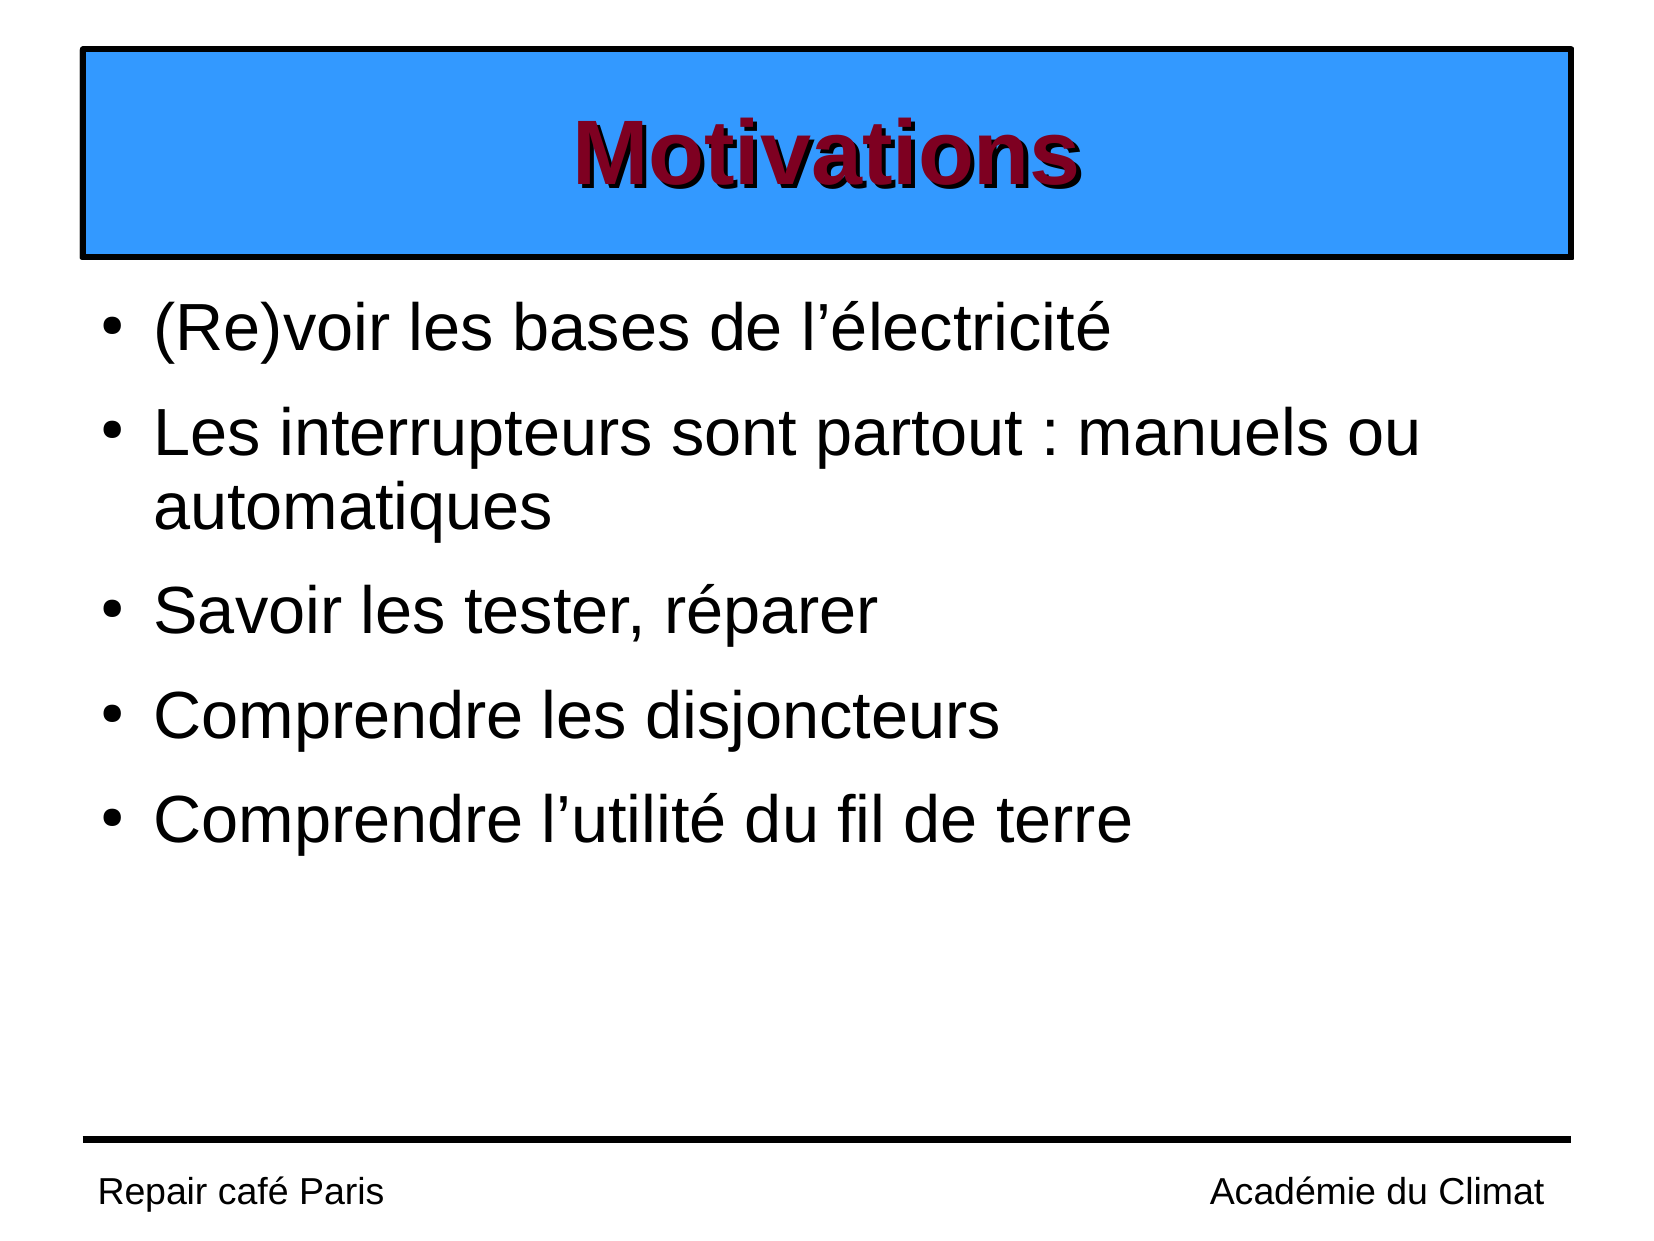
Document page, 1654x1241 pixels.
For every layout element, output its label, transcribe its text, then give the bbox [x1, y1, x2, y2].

list (Re)voir les bases de l’électricité Les interrupteurs sont partout : manuels ou automatiques Savoir les tester, réparer Comprendre les disjoncteurs Comprendre l’utilité du fil de terre [82, 290, 1571, 1010]
text_box Repair café Paris Académie du Climat [82, 1163, 1571, 1220]
title Motivations [82, 49, 1571, 257]
